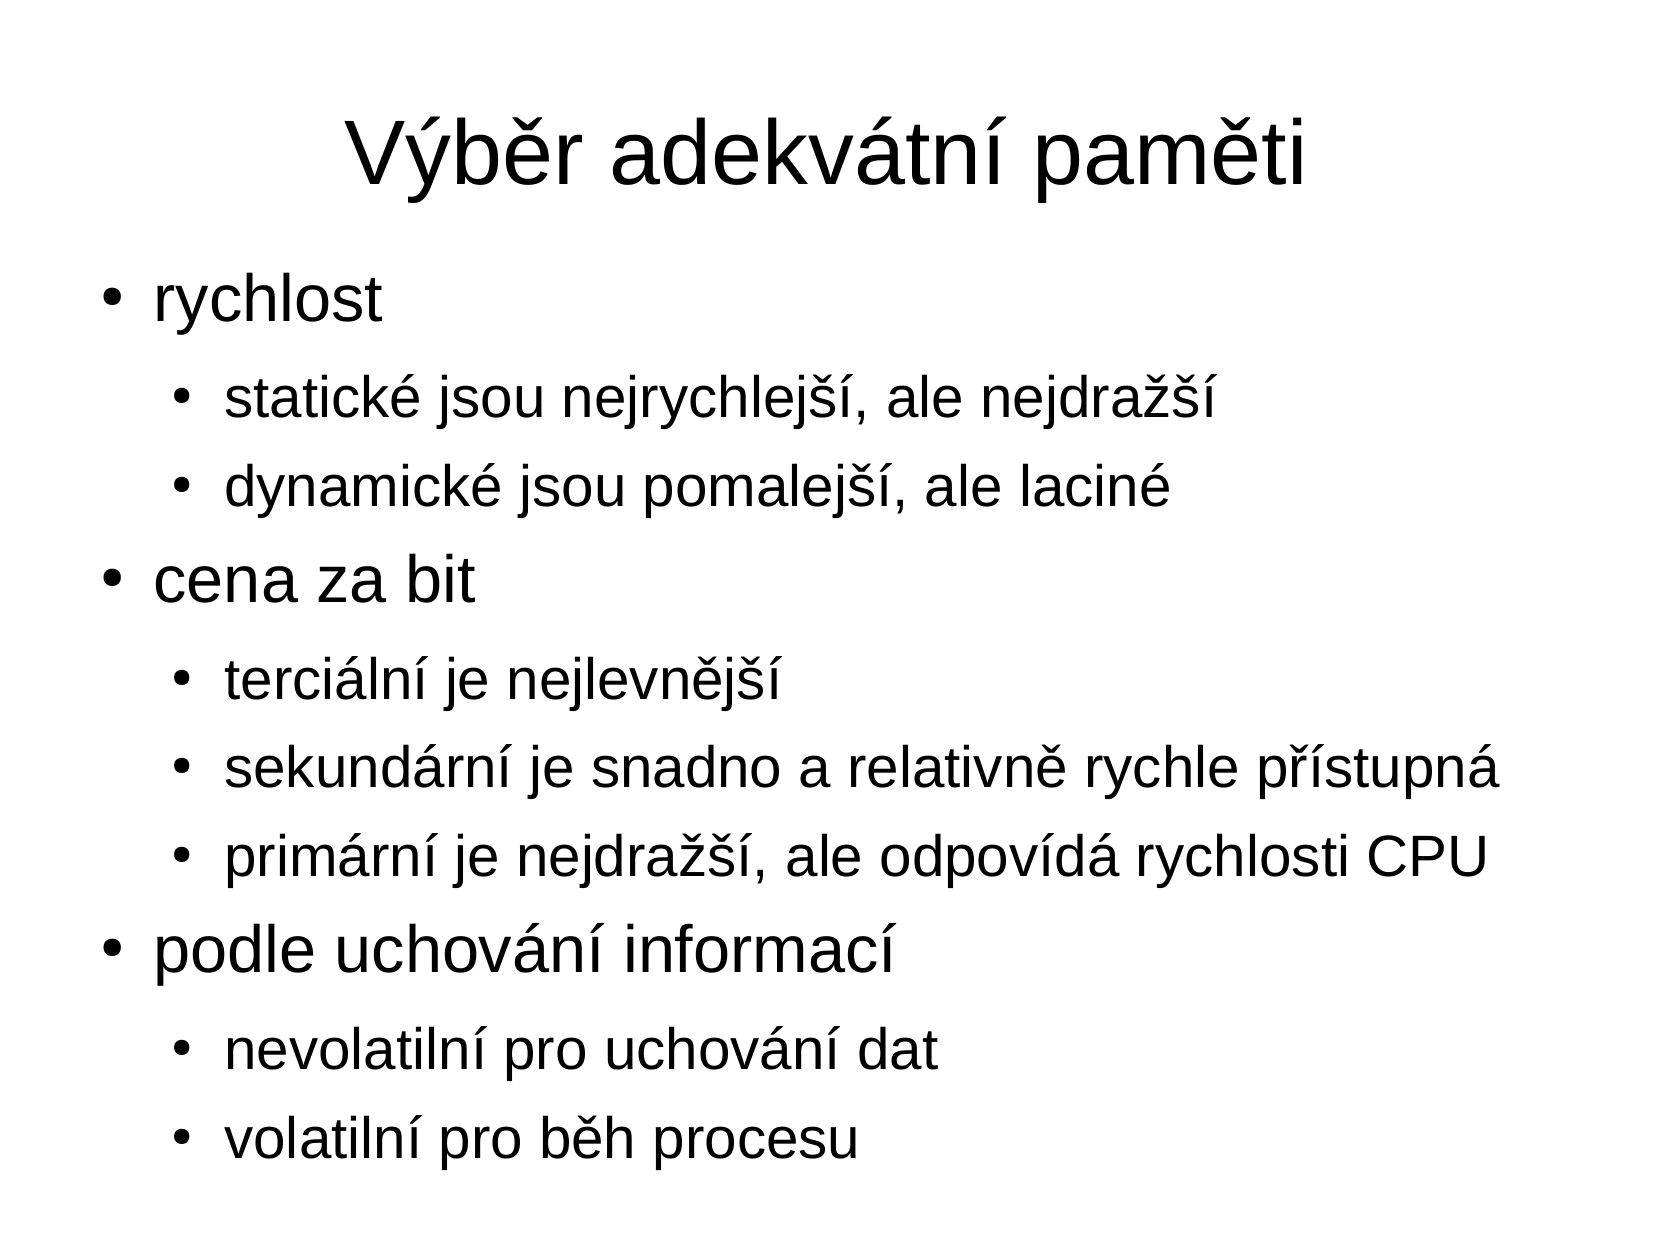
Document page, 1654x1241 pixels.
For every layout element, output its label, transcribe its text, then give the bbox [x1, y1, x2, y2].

list rychlost statické jsou nejrychlejší, ale nejdražší dynamické jsou pomalejší, ale laciné cena za bit terciální je nejlevnější sekundární je snadno a relativně rychle přístupná primární je nejdražší, ale odpovídá rychlosti CPU podle uchování informací nevolatilní pro uchování dat volatilní pro běh procesu [82, 260, 1571, 1169]
title Výběr adekvátní paměti [82, 56, 1571, 250]
